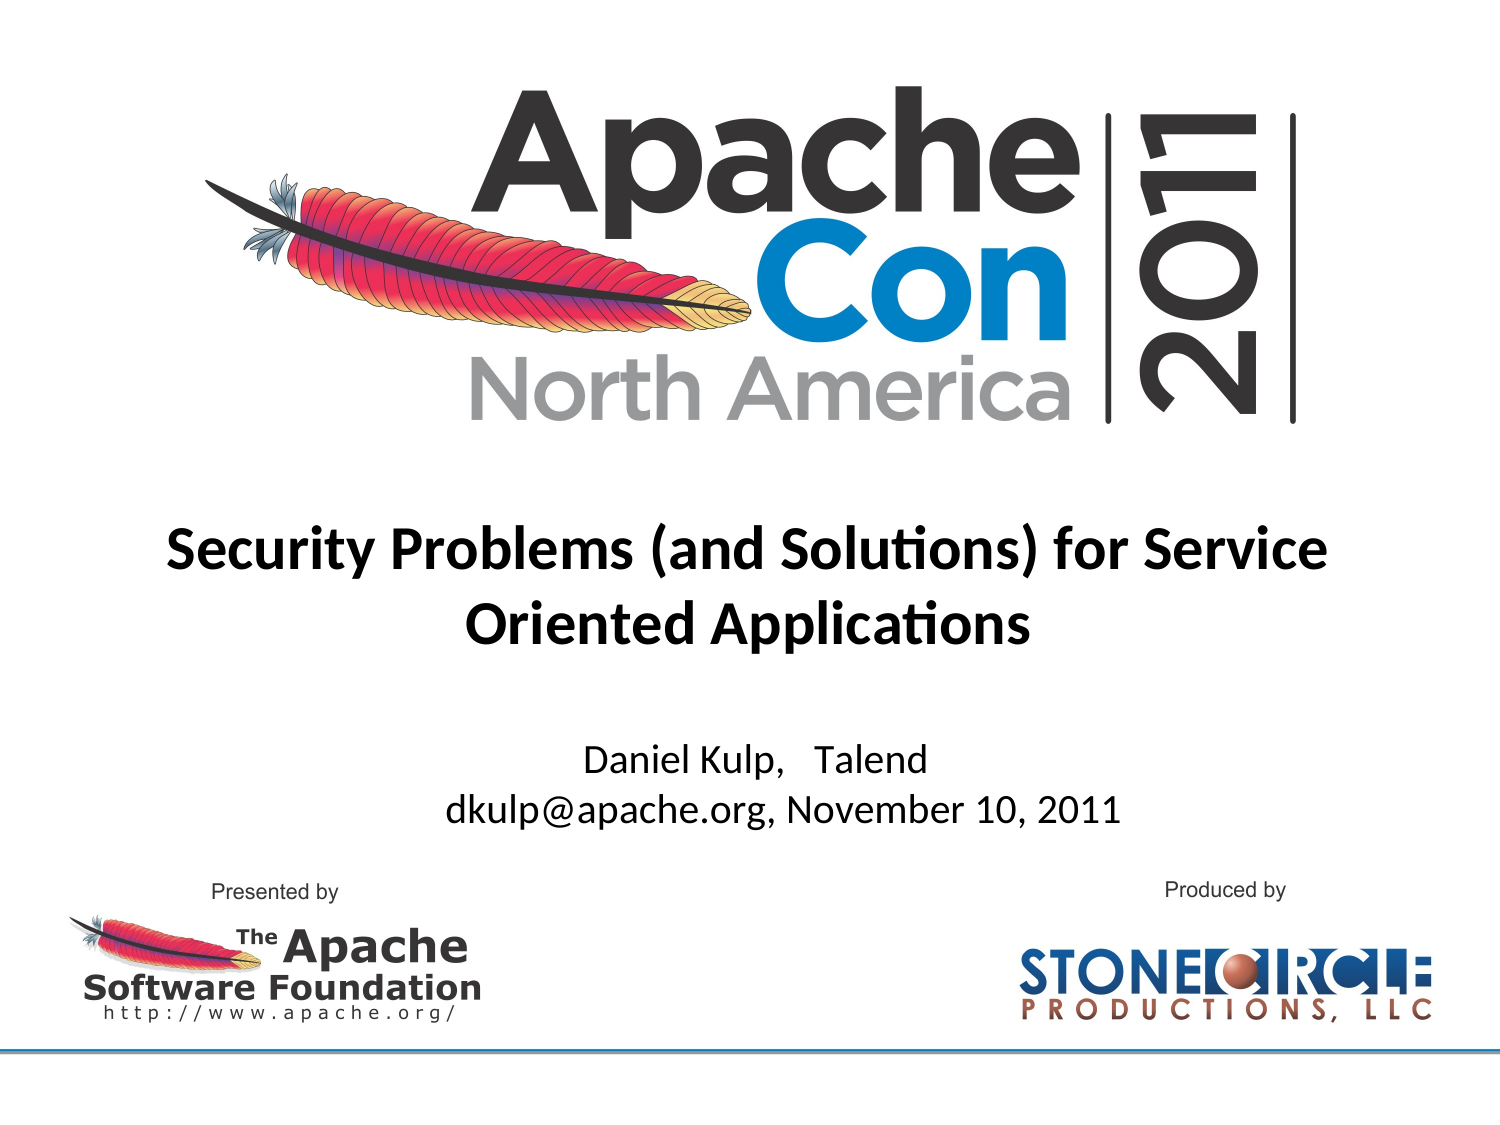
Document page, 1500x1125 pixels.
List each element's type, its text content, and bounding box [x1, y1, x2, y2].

subtitle Daniel Kulp, Talend dkulp@apache.org, November 10, 2011 [118, 723, 1394, 887]
picture [0, 0, 1500, 1125]
title Security Problems (and Solutions) for Service Oriented Applications [111, 432, 1387, 808]
